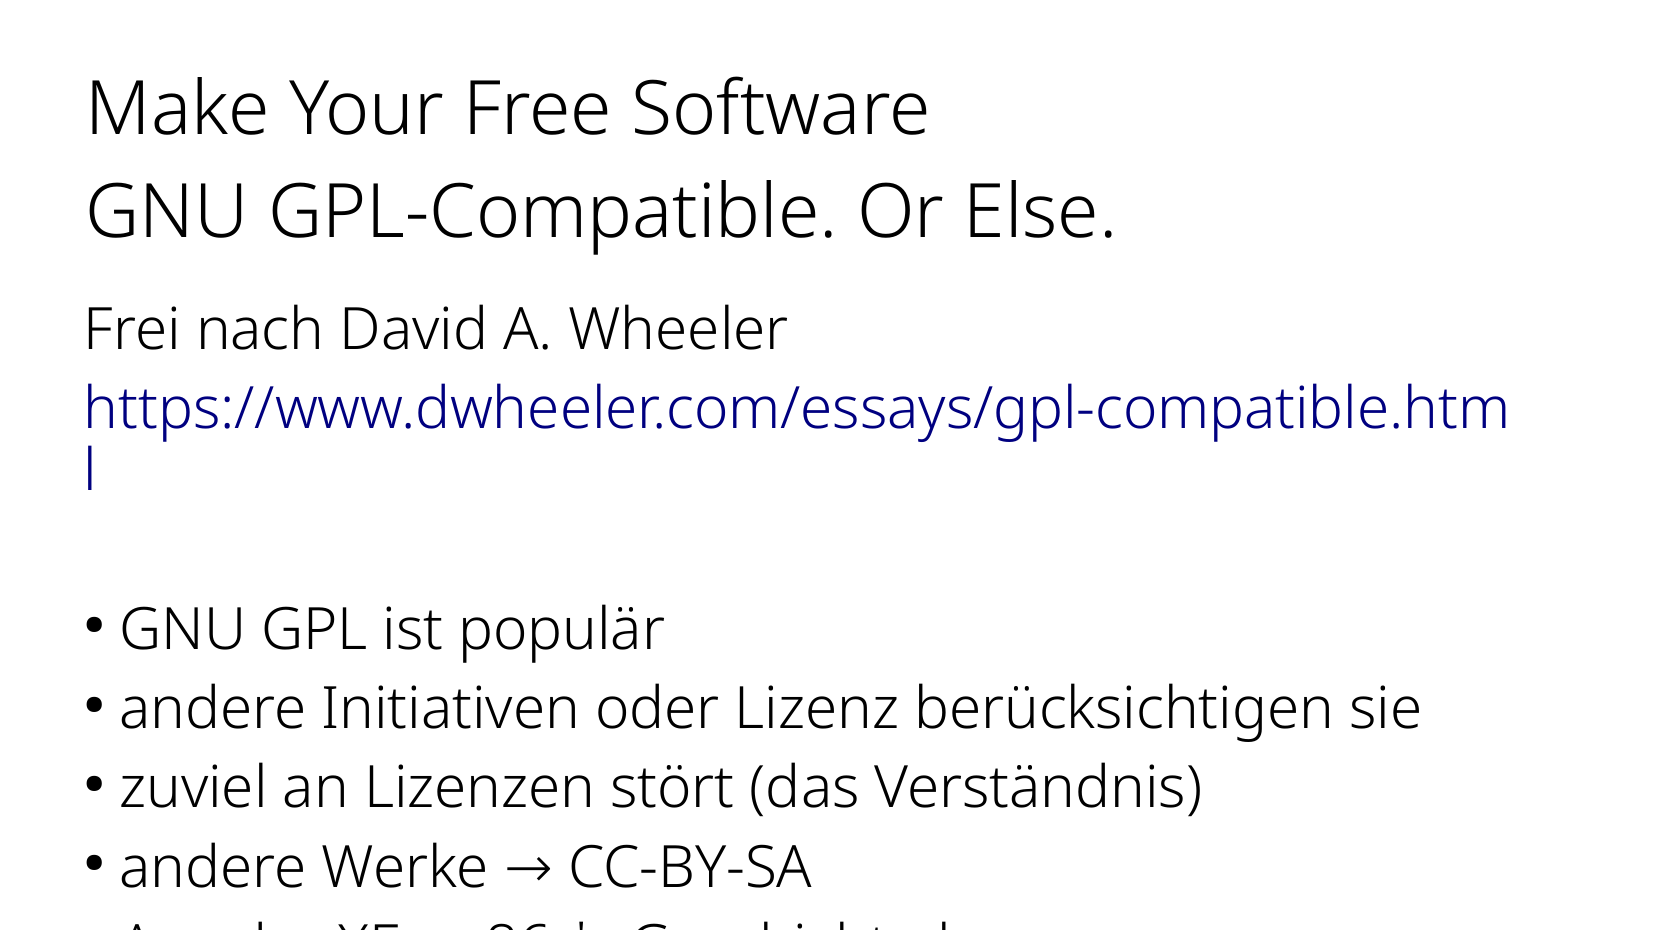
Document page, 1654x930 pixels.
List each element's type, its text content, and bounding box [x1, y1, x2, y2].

text_box Frei nach David A. Wheeler https://www.dwheeler.com/essays/gpl-compatible.html GNU GPL ist populär andere Initiativen oder Lizenz berücksichtigen sie zuviel an Lizenzen stört (das Verständnis) andere Werke → CC-BY-SA Aus der XFree86 † -Geschichte lernen [69, 279, 1534, 909]
text_box Make Your Free Software GNU GPL-Compatible. Or Else. [71, 47, 1536, 260]
